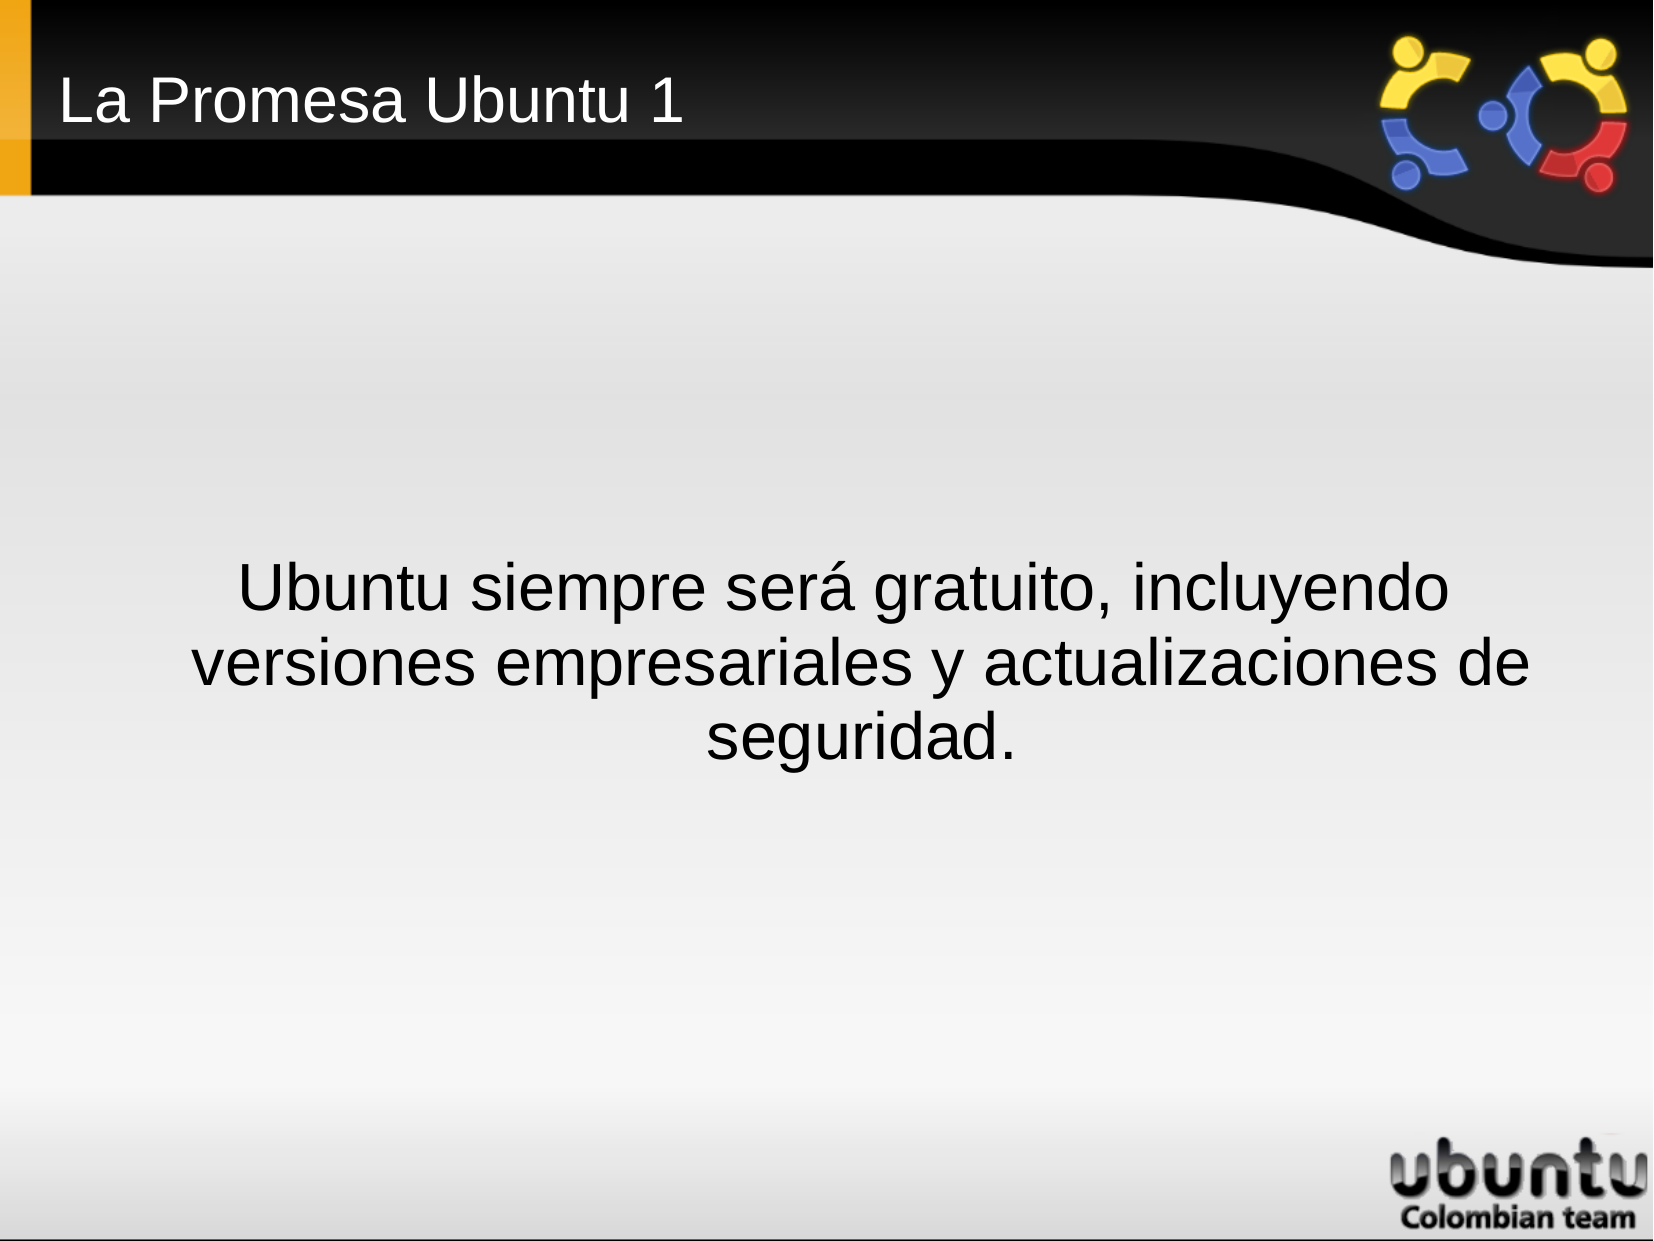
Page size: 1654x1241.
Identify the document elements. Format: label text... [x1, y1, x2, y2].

title La Promesa Ubuntu 1 [59, 48, 1376, 153]
subtitle Ubuntu siempre será gratuito, incluyendo versiones empresariales y actualizaciones de seguridad. [82, 297, 1571, 1102]
picture [0, 0, 1653, 1241]
